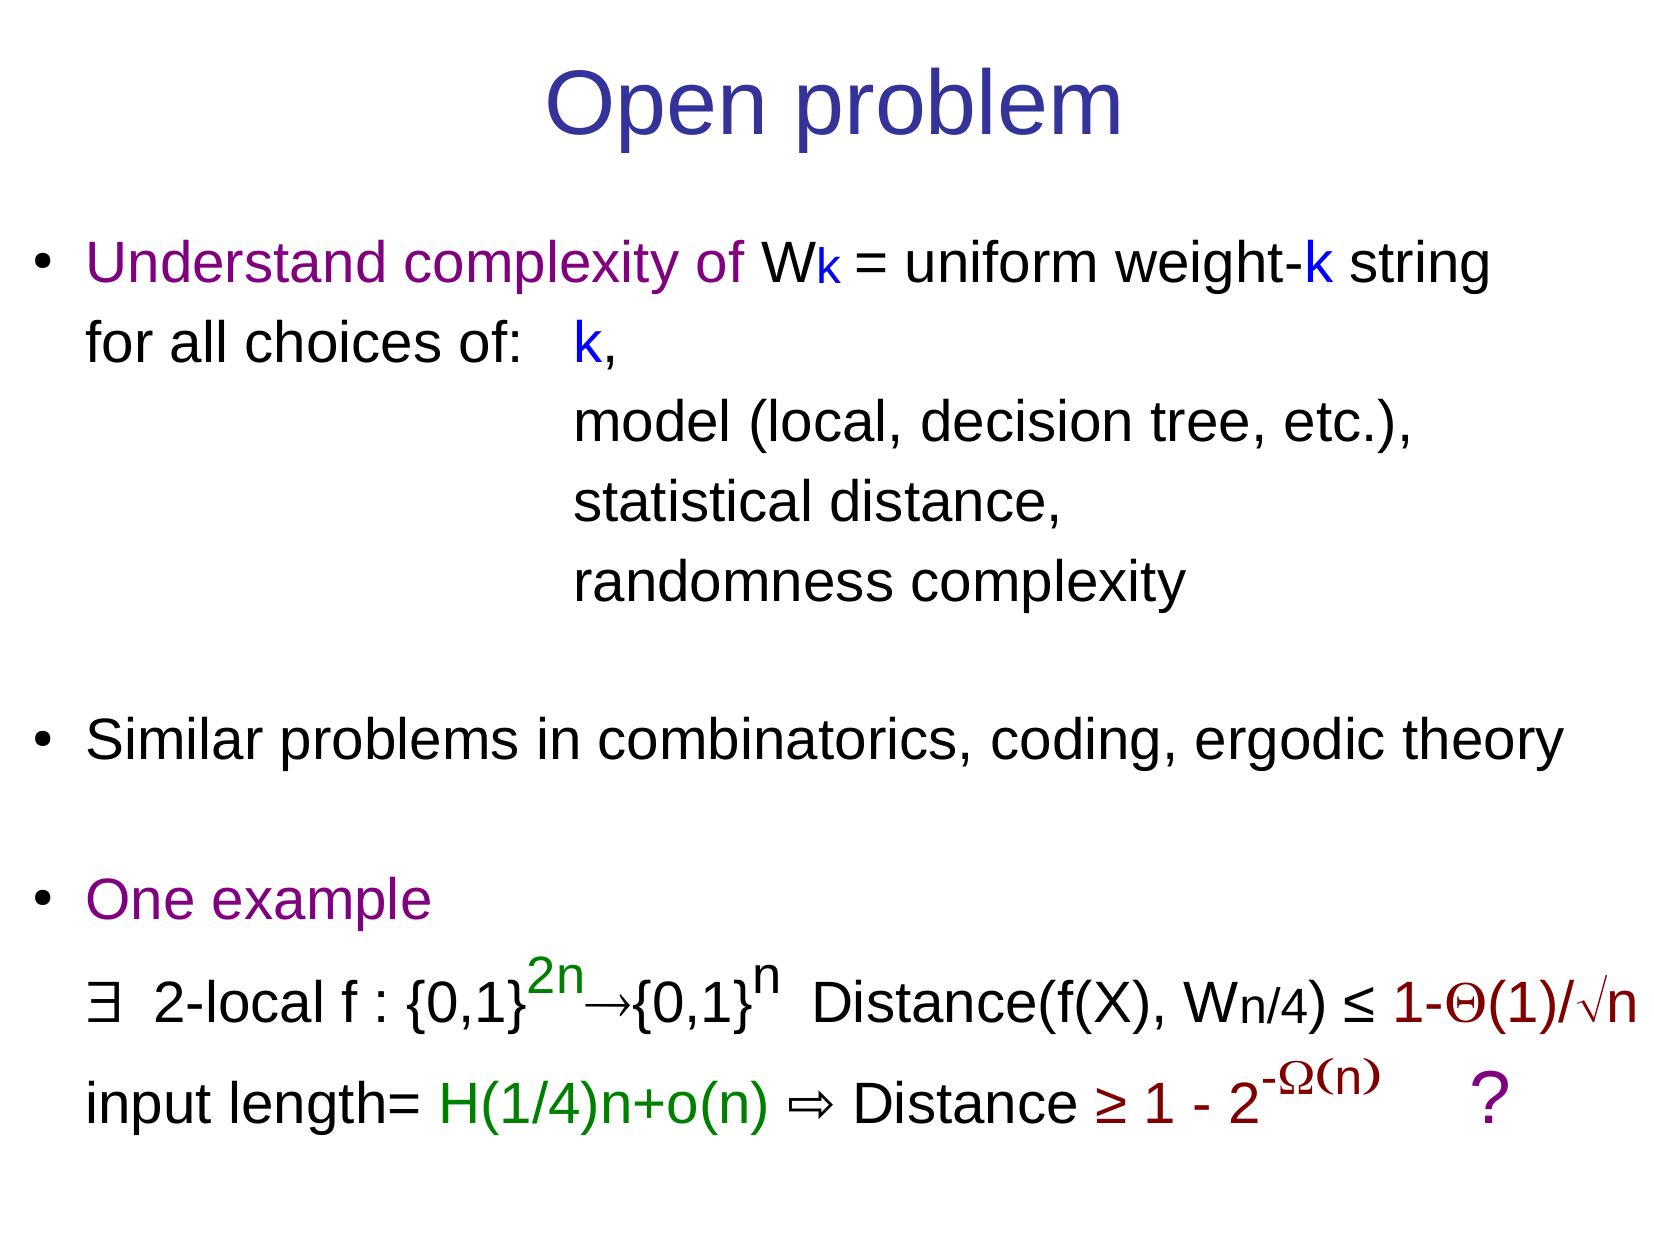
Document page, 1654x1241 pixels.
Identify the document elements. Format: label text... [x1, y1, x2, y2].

title Open problem [131, 18, 1538, 188]
list Understand complexity of Wk = uniform weight-k string for all choices of: k, model (local, decision tree, etc.), statistical distance, randomness complexity Similar problems in combinatorics, coding, ergodic theory One example  2-local f : {0,1}2n{0,1}n Distance(f(X), Wn/4) ≤ 1-Q(1)/n input length= H(1/4)n+o(n) ⇨ Distance ≥ 1 - 2-(n) ? [0, 222, 1654, 1238]
